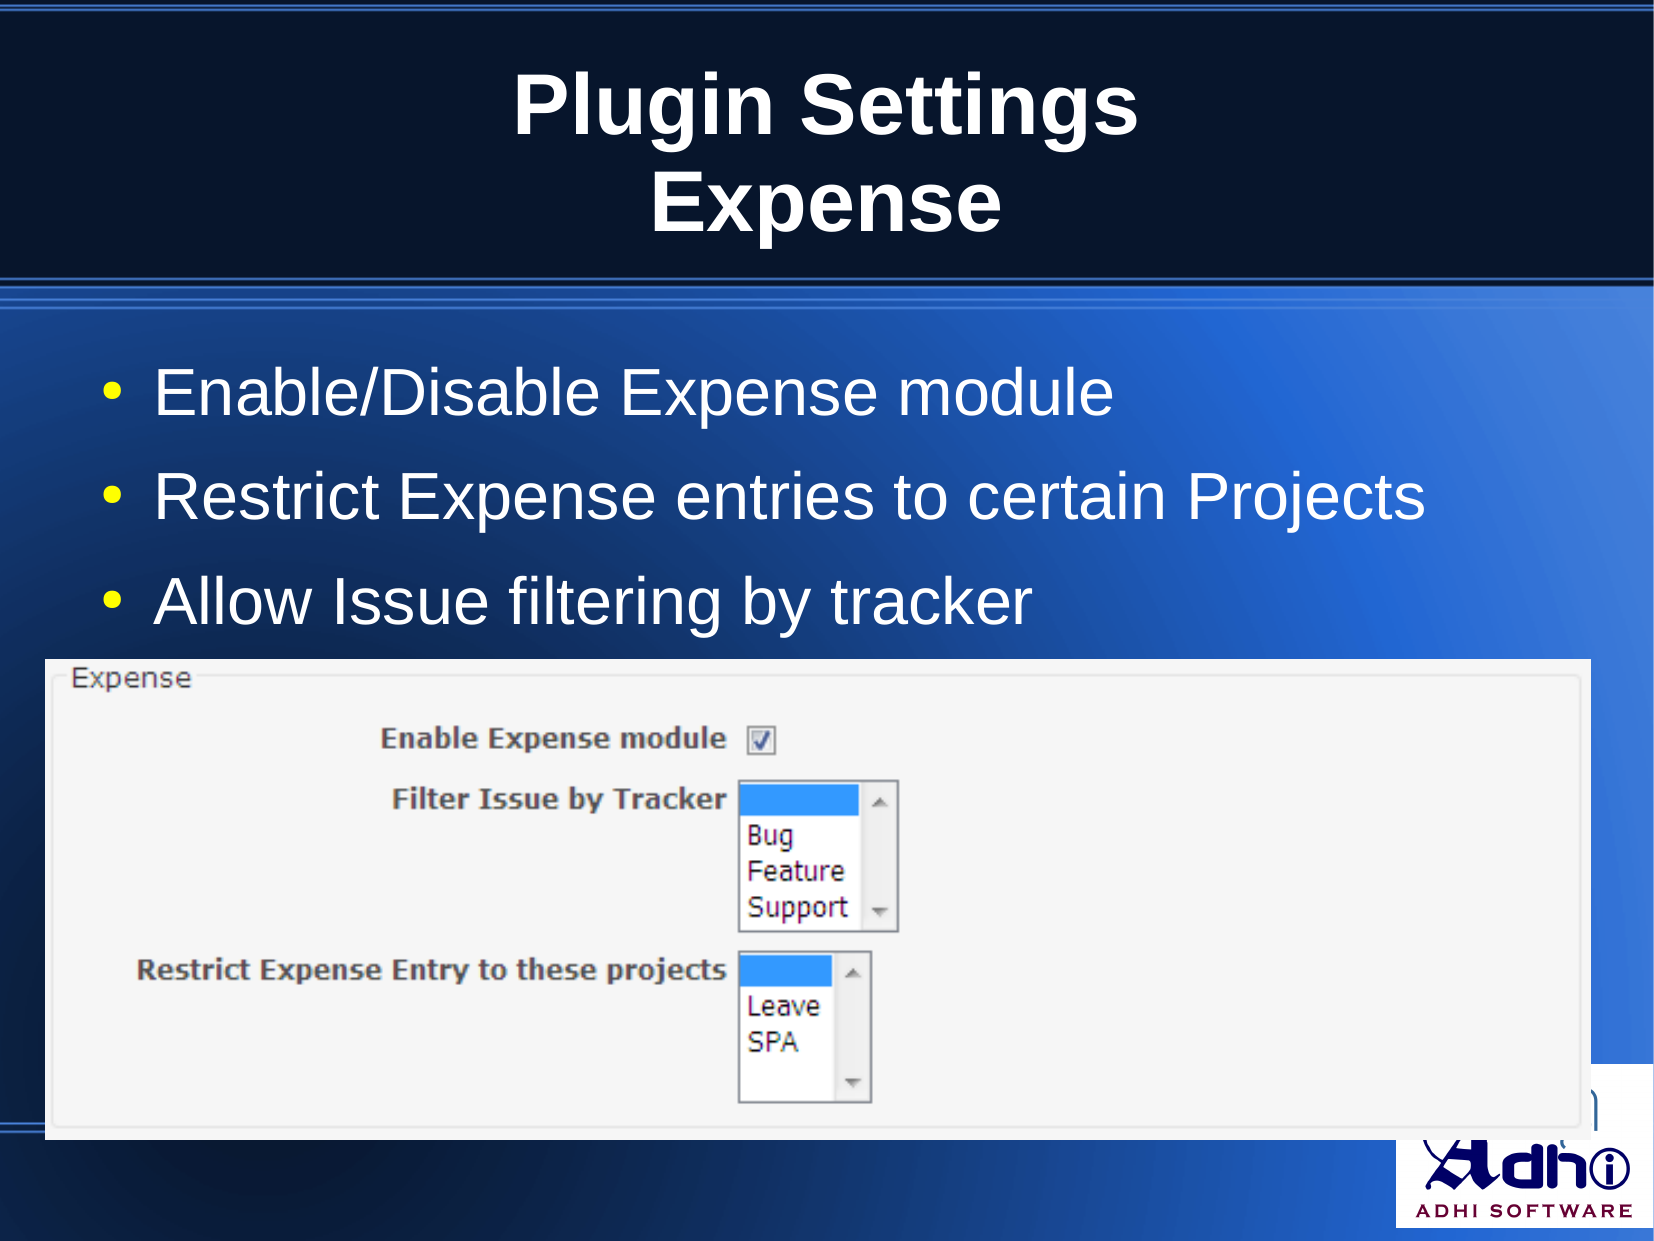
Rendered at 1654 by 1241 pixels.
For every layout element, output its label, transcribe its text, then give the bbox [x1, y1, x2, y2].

title Plugin Settings Expense [82, 49, 1571, 257]
list Enable/Disable Expense module Restrict Expense entries to certain Projects Allow Issue filtering by tracker [82, 355, 1571, 646]
picture [0, 0, 1654, 1241]
